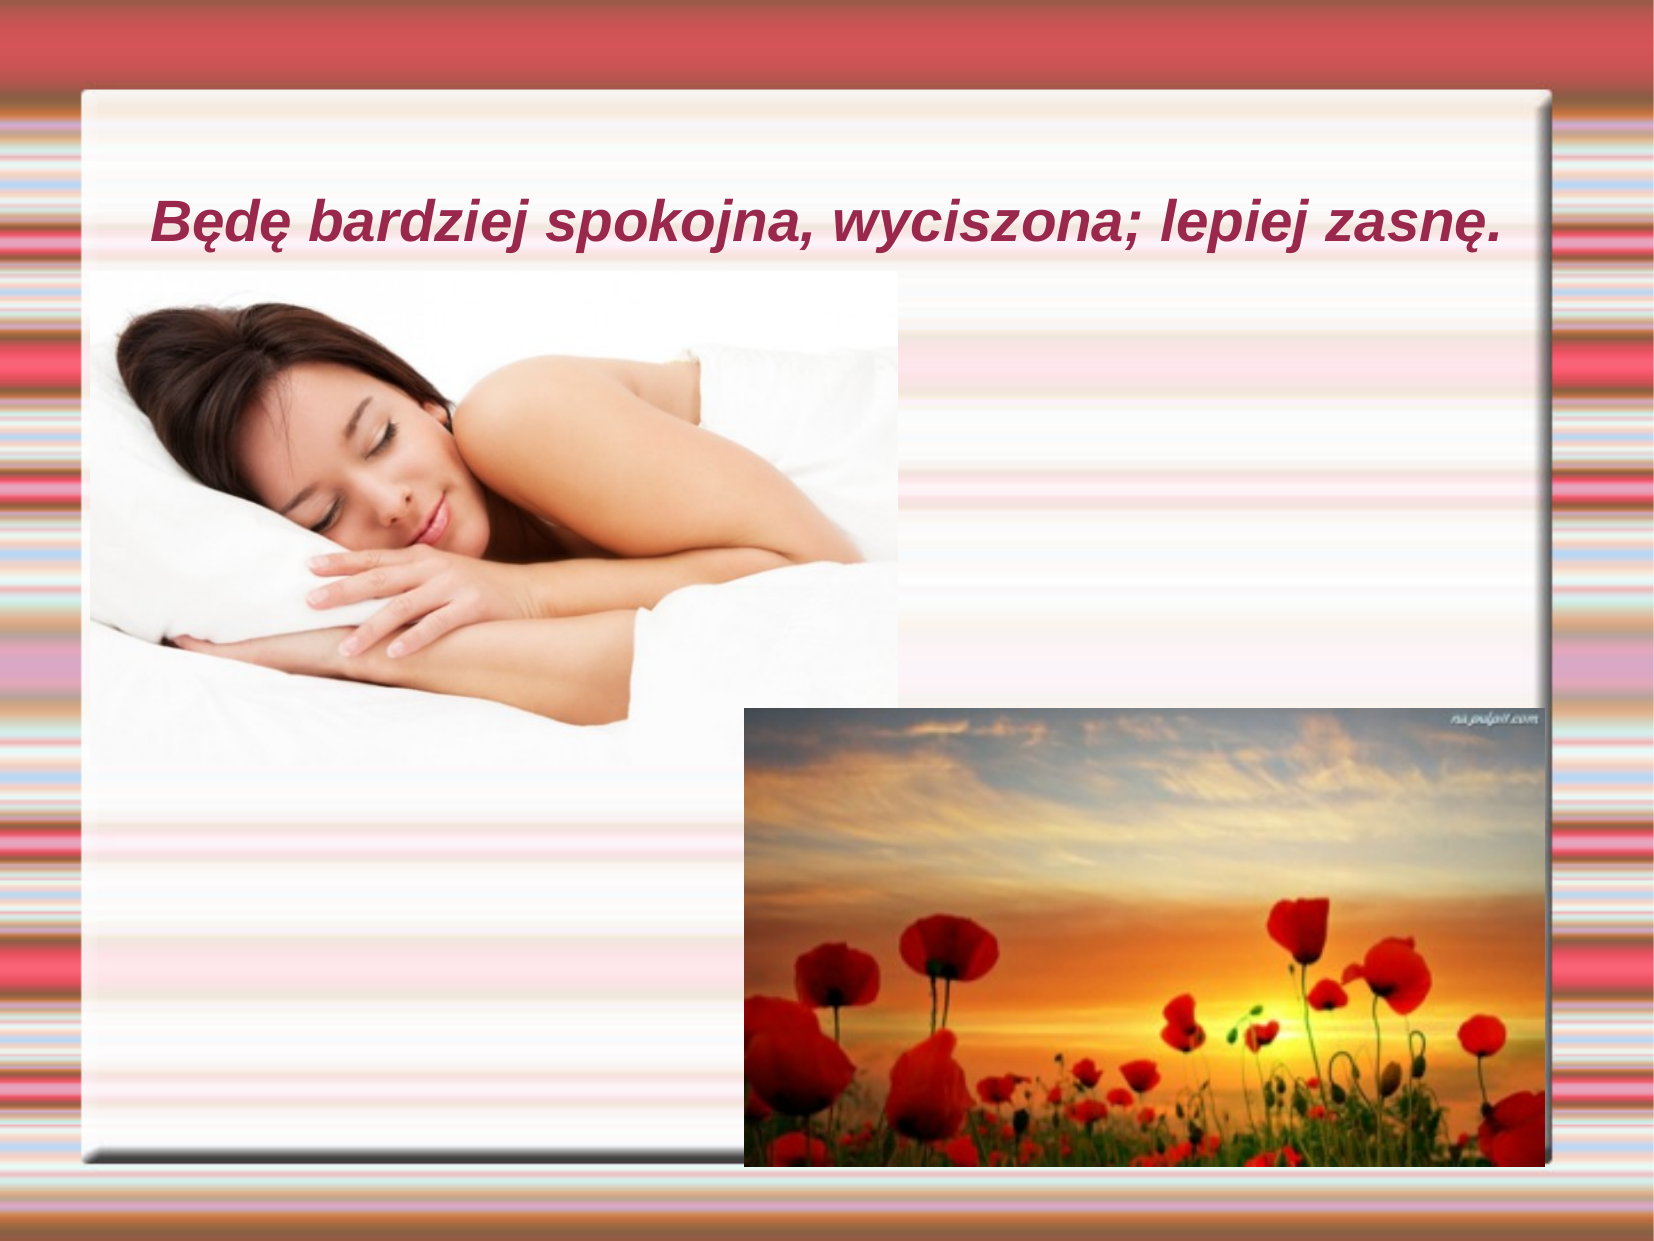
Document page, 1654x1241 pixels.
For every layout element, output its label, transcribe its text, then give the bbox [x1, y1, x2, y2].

title Będę bardziej spokojna, wyciszona; lepiej zasnę. [121, 114, 1534, 322]
picture [90, 271, 1545, 1167]
